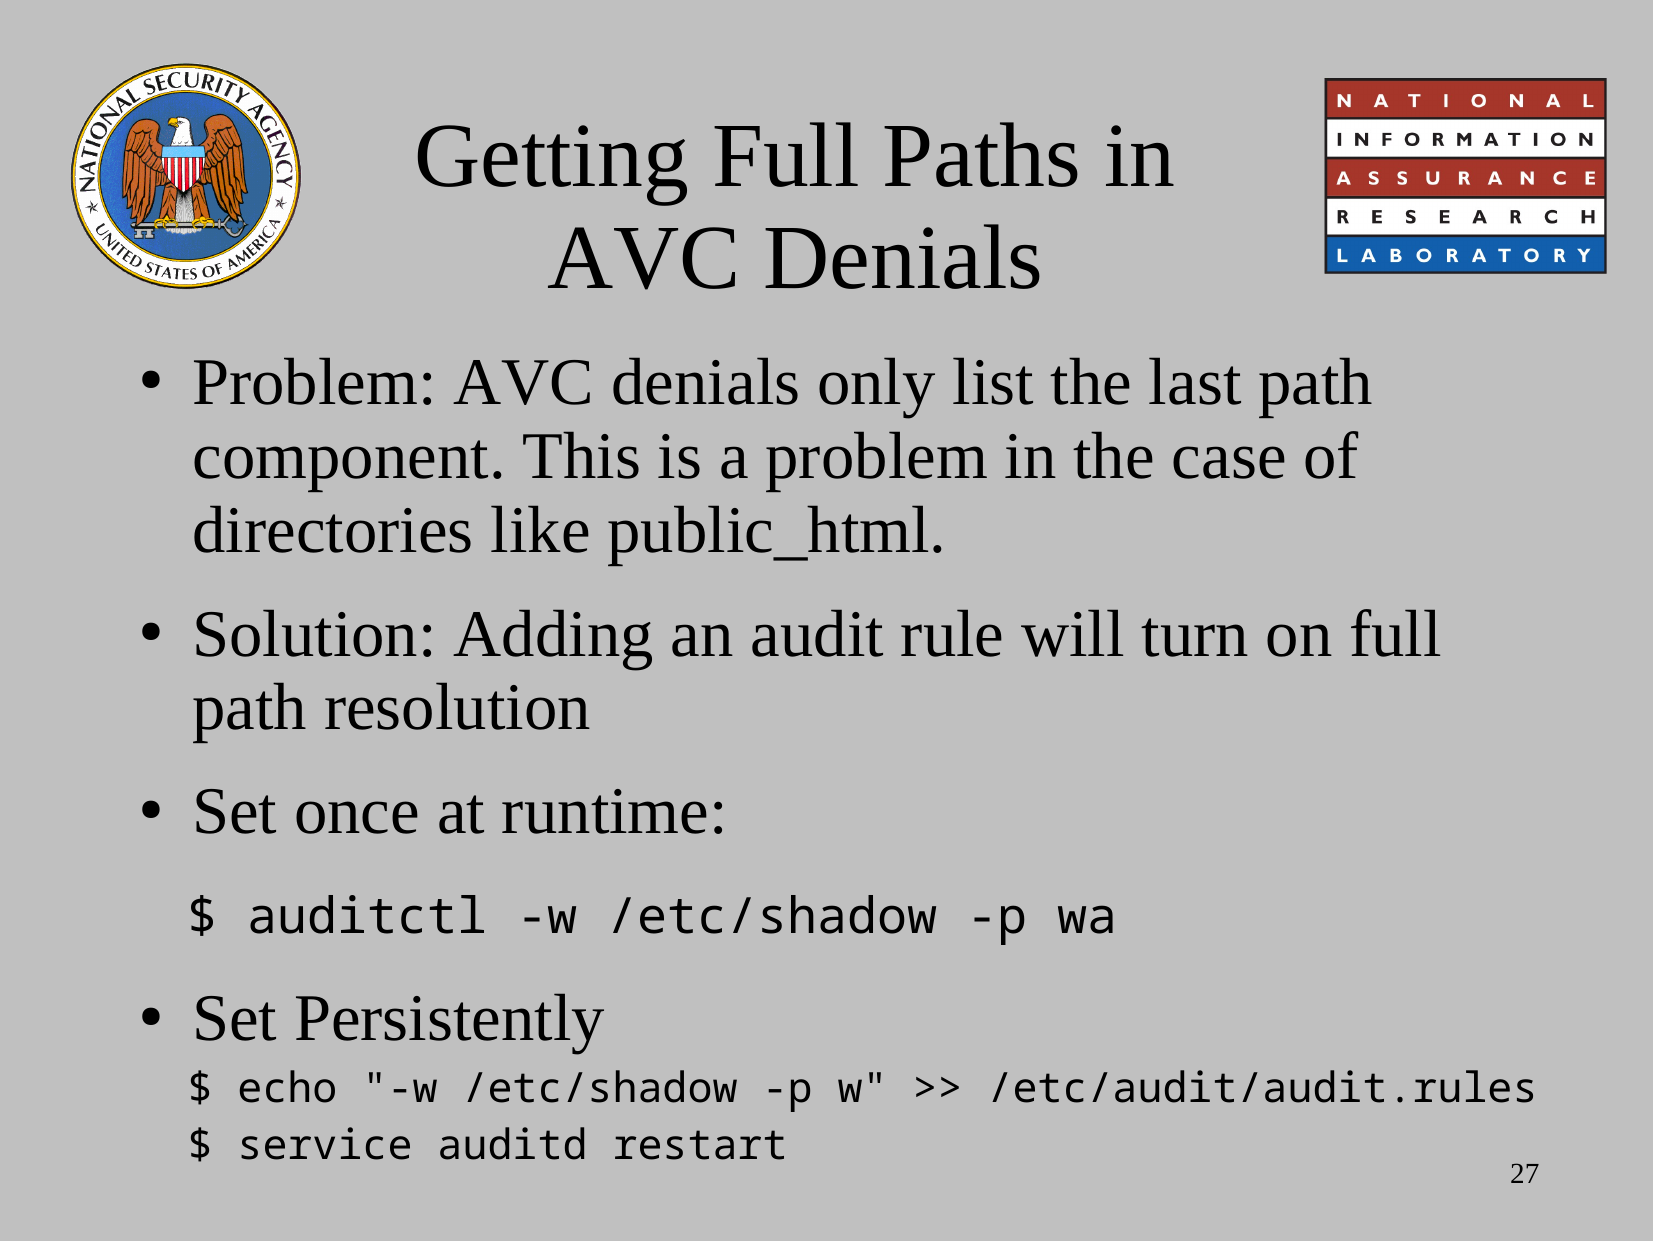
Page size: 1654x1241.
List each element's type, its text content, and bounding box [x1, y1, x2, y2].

text_box $ echo "-w /etc/shadow -p w" >> /etc/audit/audit.rules $ service auditd restart [187, 1057, 1576, 1201]
title Getting Full Paths in AVC Denials [312, 102, 1279, 311]
text_box $ auditctl -w /etc/shadow -p wa [187, 880, 1201, 936]
picture [1324, 78, 1607, 274]
list Problem: AVC denials only list the last path component. This is a problem in the case of directories like public_html. Solution: Adding an audit rule will turn on full path resolution Set once at runtime: Set Persistently [121, 344, 1534, 1127]
picture [69, 61, 303, 291]
